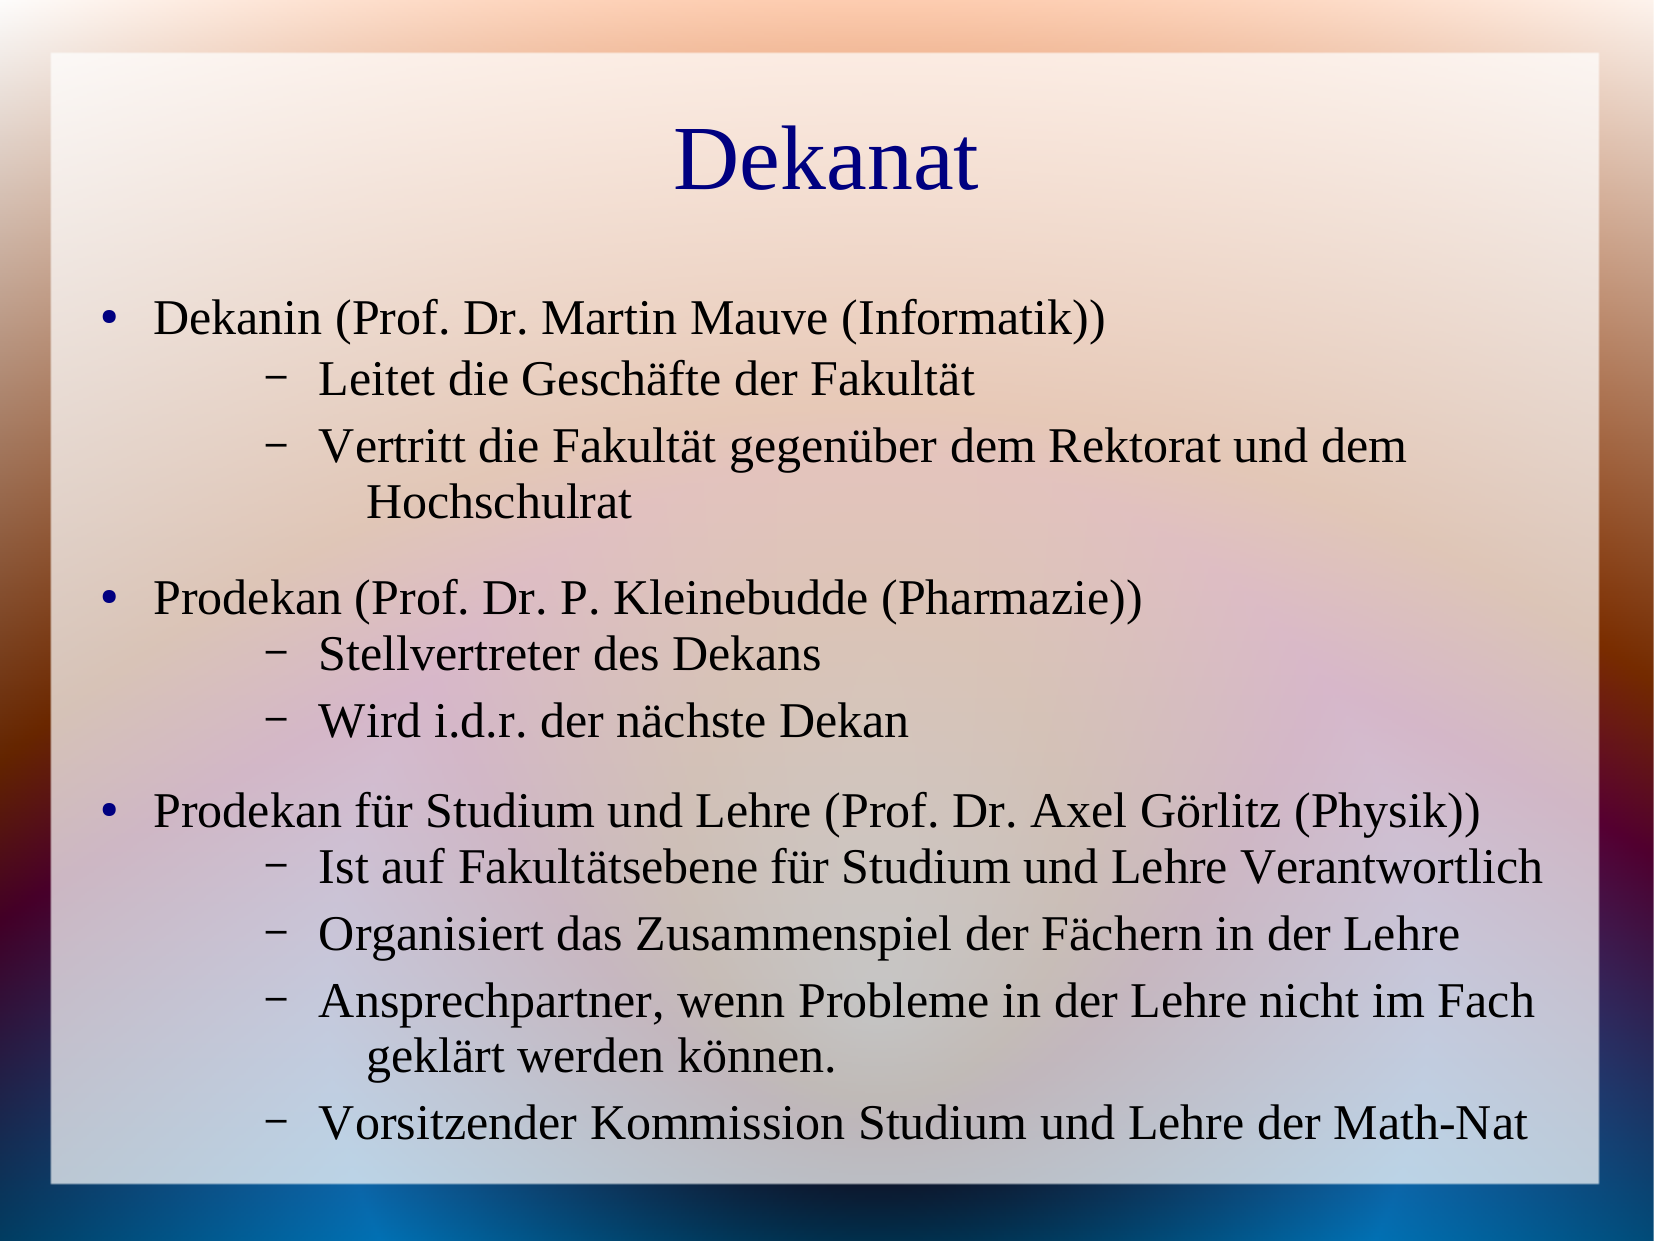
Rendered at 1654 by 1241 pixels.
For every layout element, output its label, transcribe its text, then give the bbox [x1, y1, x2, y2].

picture [0, 0, 1654, 1241]
title Dekanat [82, 55, 1571, 263]
list Dekanin (Prof. Dr. Martin Mauve (Informatik)) Leitet die Geschäfte der Fakultät Vertritt die Fakultät gegenüber dem Rektorat und dem Hochschulrat Prodekan (Prof. Dr. P. Kleinebudde (Pharmazie)) Stellvertreter des Dekans Wird i.d.r. der nächste Dekan Prodekan für Studium und Lehre (Prof. Dr. Axel Görlitz (Physik)) Ist auf Fakultätsebene für Studium und Lehre Verantwortlich Organisiert das Zusammenspiel der Fächern in der Lehre Ansprechpartner, wenn Probleme in der Lehre nicht im Fach geklärt werden können. Vorsitzender Kommission Studium und Lehre der Math-Nat [82, 290, 1571, 1232]
